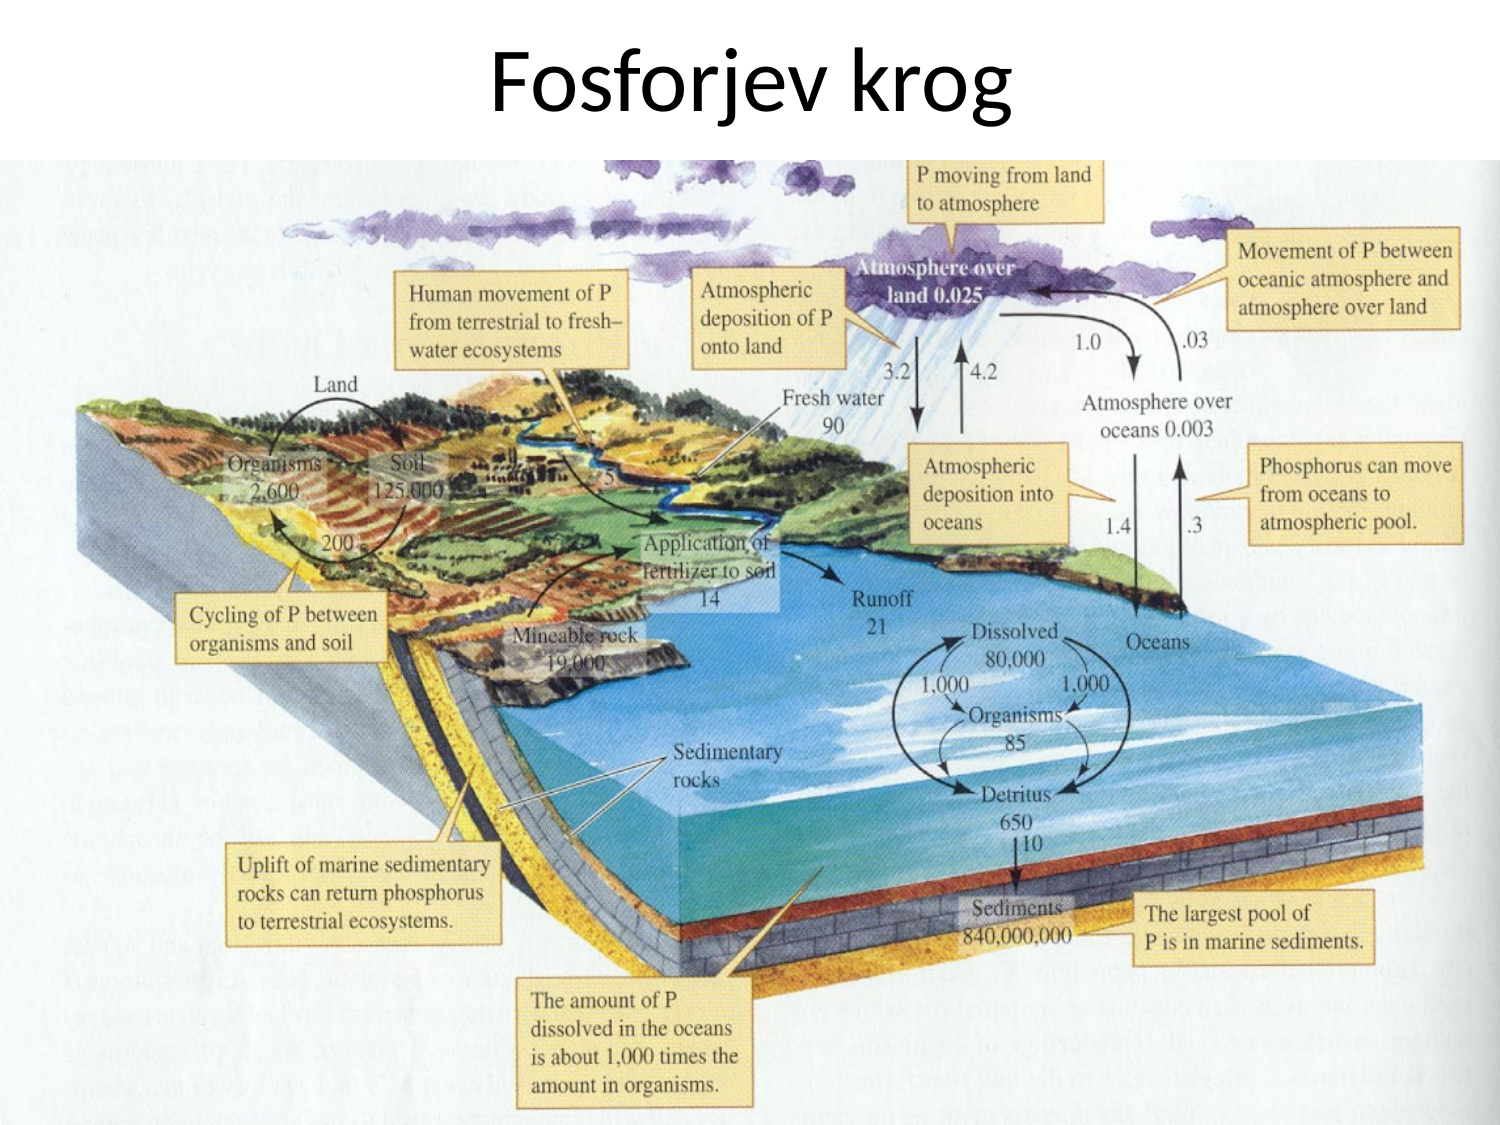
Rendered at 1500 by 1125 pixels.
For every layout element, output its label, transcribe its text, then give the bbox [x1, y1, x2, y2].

title Fosforjev krog [76, 0, 1427, 149]
picture [0, 160, 1500, 1125]
